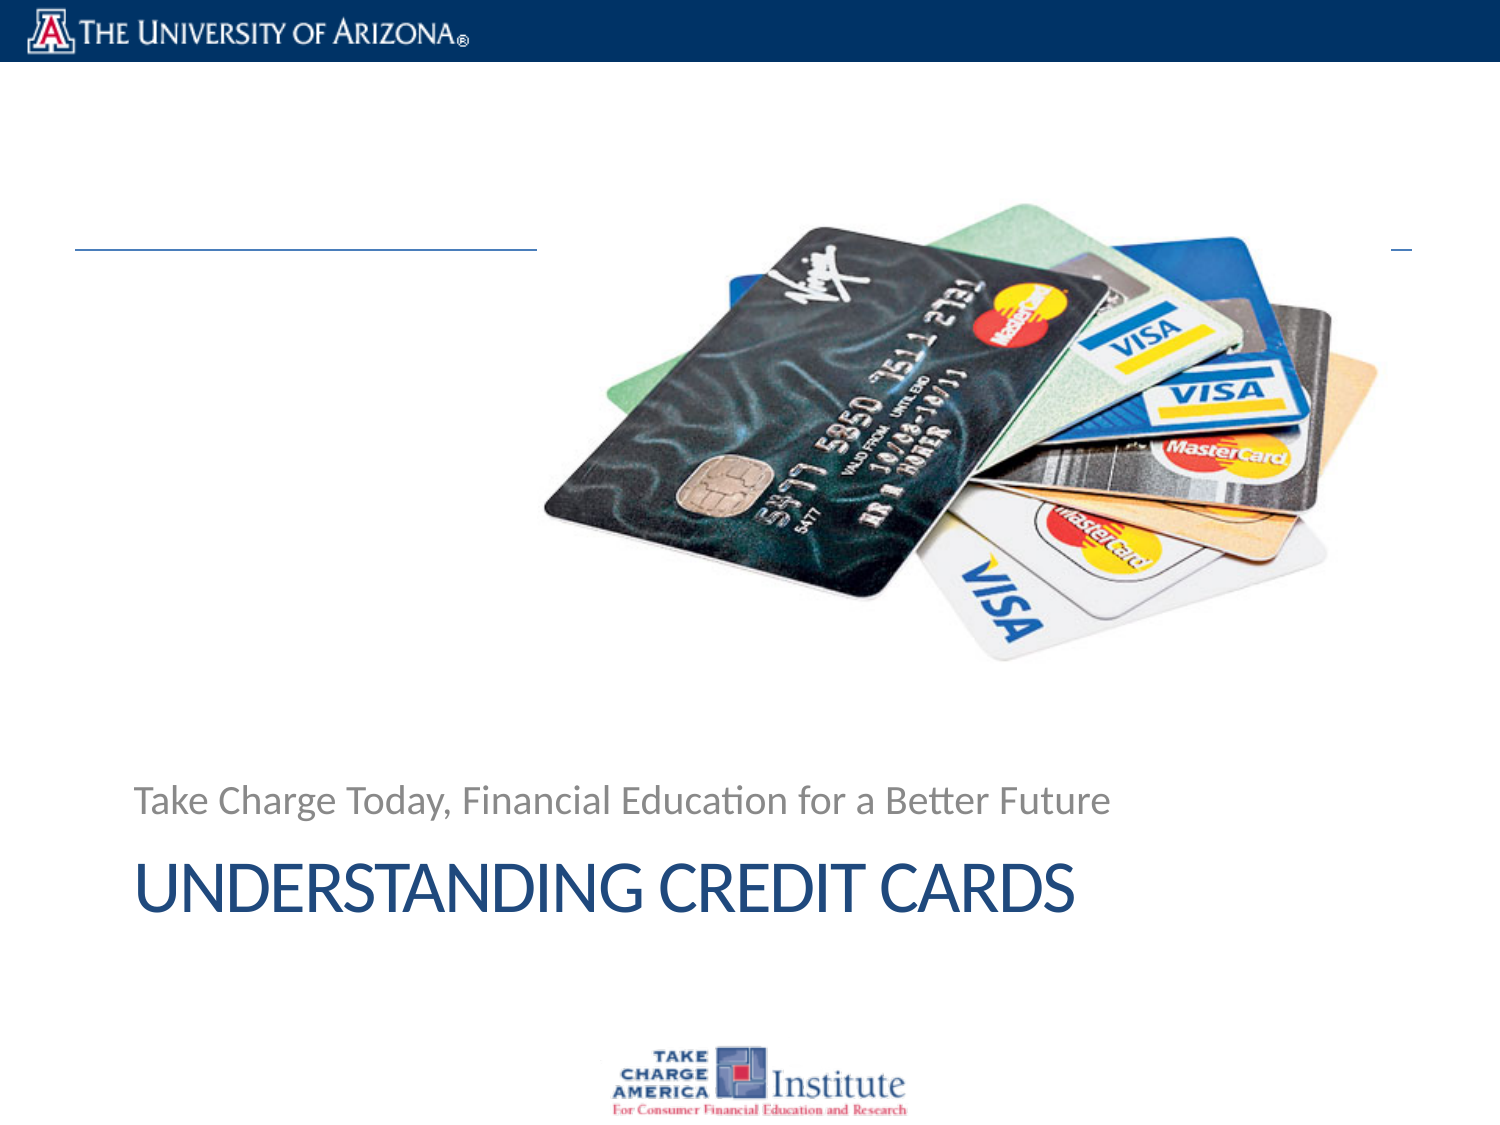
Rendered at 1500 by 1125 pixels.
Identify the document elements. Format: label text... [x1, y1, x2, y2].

title Understanding Credit Cards [118, 830, 1375, 1023]
list Take Charge Today, Financial Education for a Better Future [118, 562, 1151, 831]
picture [537, 149, 1391, 685]
